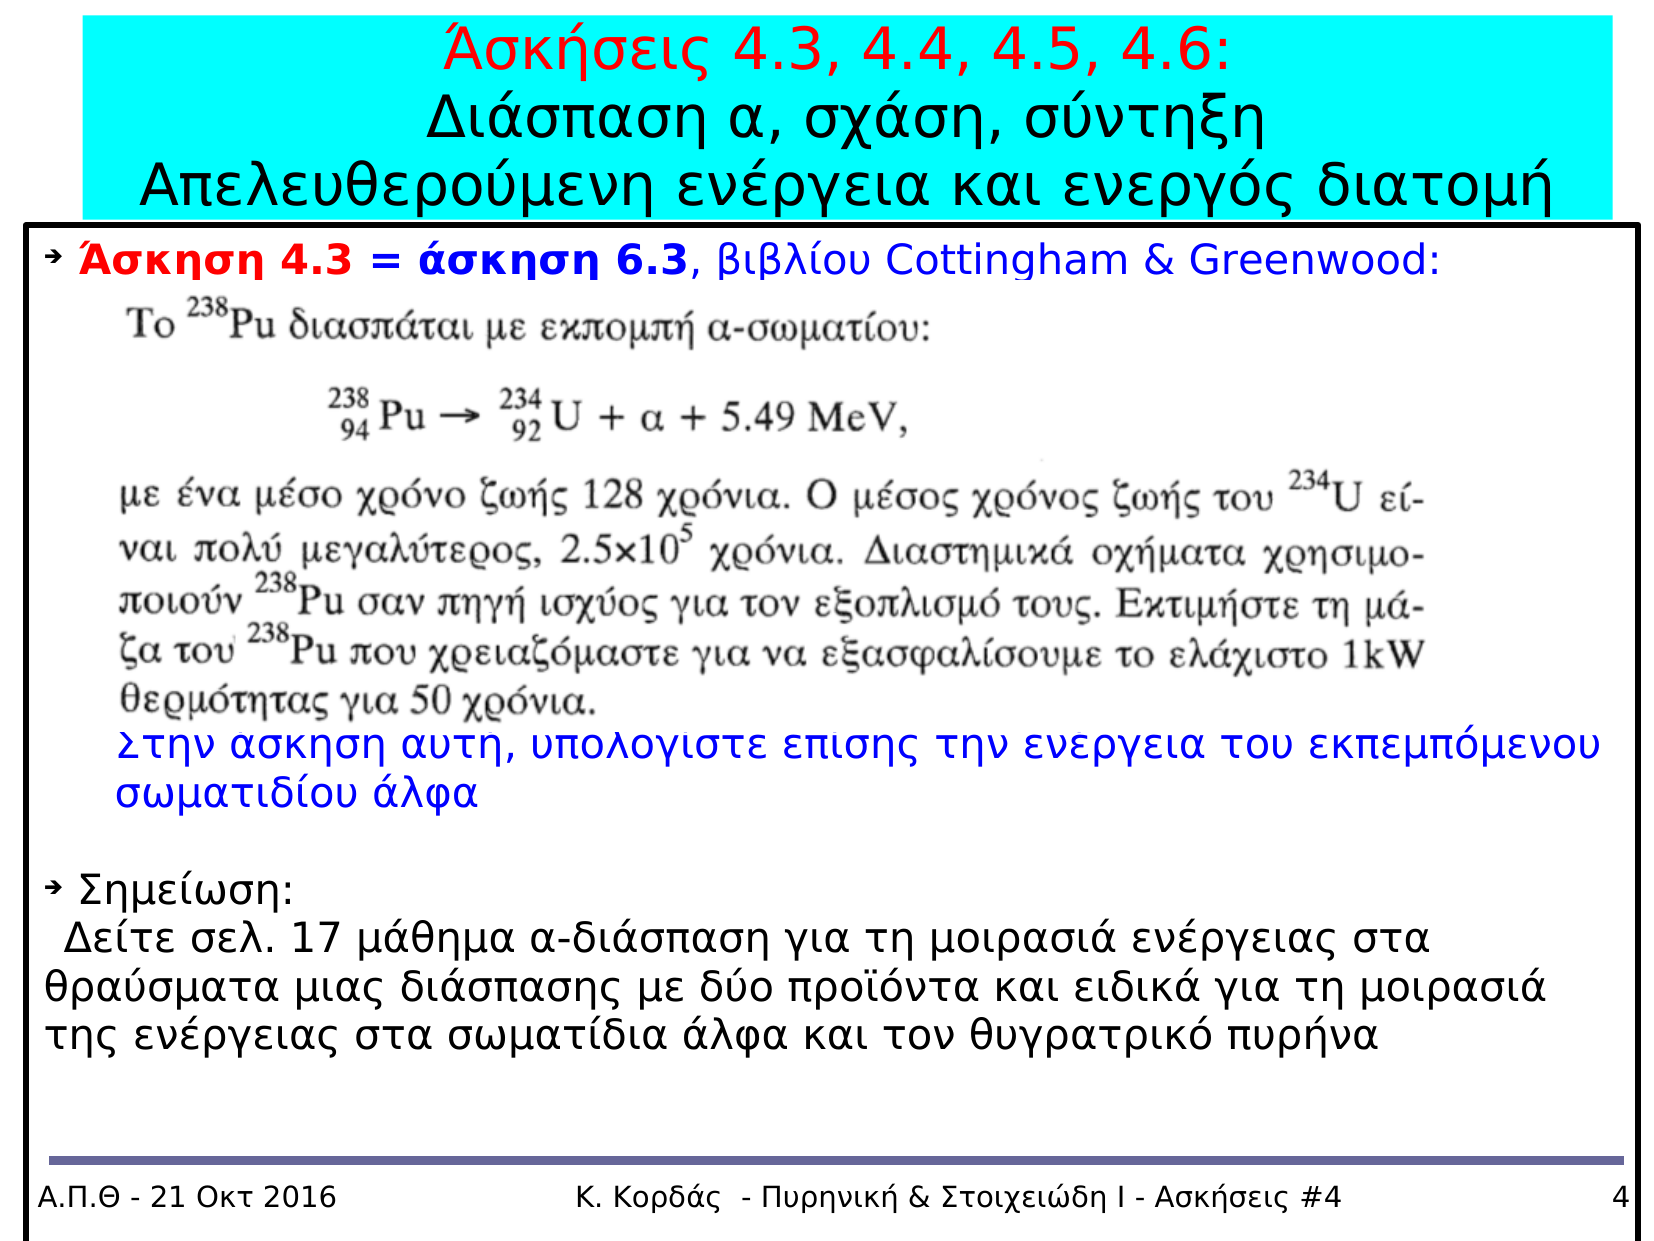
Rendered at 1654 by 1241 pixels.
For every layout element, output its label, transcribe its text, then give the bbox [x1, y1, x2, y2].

picture [106, 280, 1443, 732]
title Άσκήσεις 4.3, 4.4, 4.5, 4.6: Διάσπαση α, σχάση, σύντηξη Απελευθερούμενη ενέργεια και ενεργός διατομή [82, 15, 1613, 220]
text_box Άσκηση 4.3 = άσκηση 6.3, βιβλίου Cottingham & Greenwood: Στην άσκηση αυτή, υπολογίστε επίσης την ενέργεια του εκπεμπόμενου σωματιδίου άλφα Σημείωση: Δείτε σελ. 17 μάθημα α-διάσπαση για τη μοιρασιά ενέργειας στα θραύσματα μιας διάσπασης με δύο προϊόντα και ειδικά για τη μοιρασιά της ενέργειας στα σωματίδια άλφα και τον θυγρατρικό πυρήνα [25, 225, 1639, 1241]
